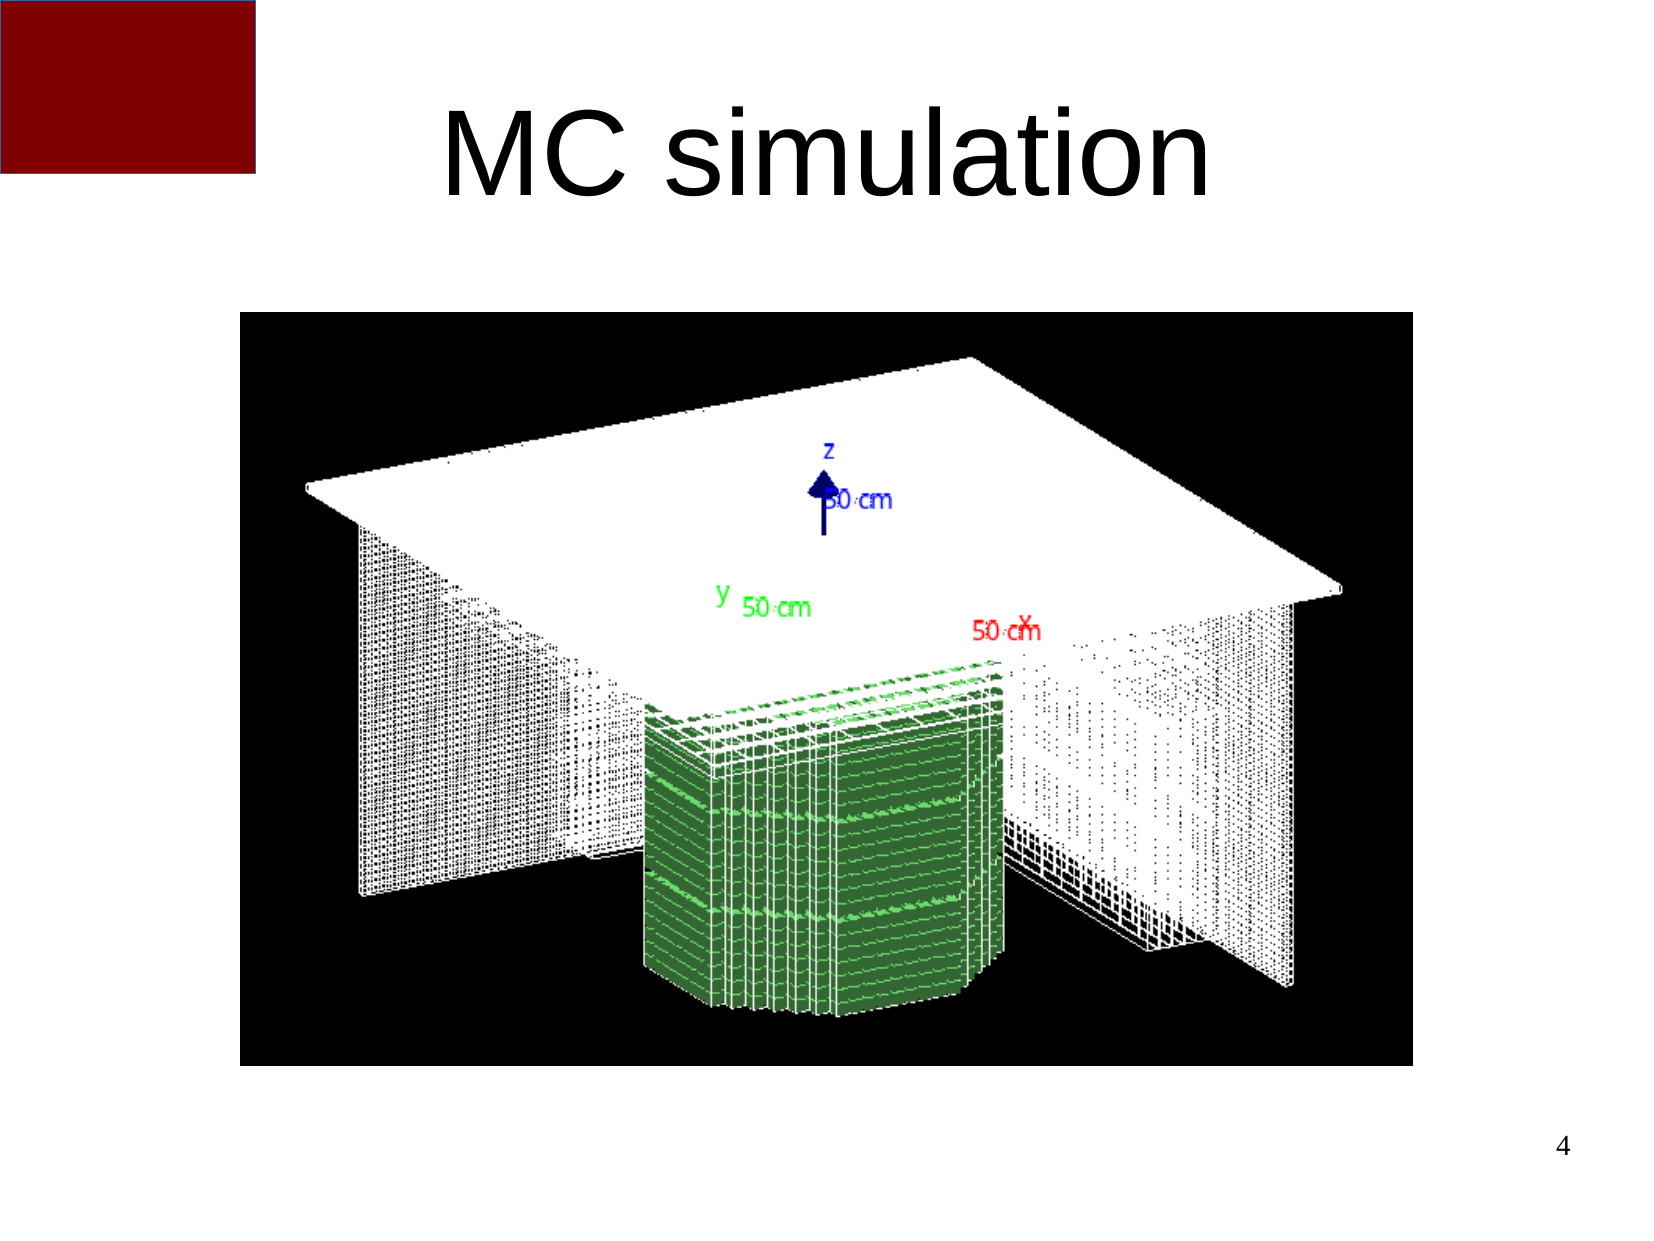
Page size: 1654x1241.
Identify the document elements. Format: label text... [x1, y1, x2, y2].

text_box [0, 0, 256, 174]
title MC simulation [82, 49, 1571, 257]
picture [240, 312, 1413, 1066]
